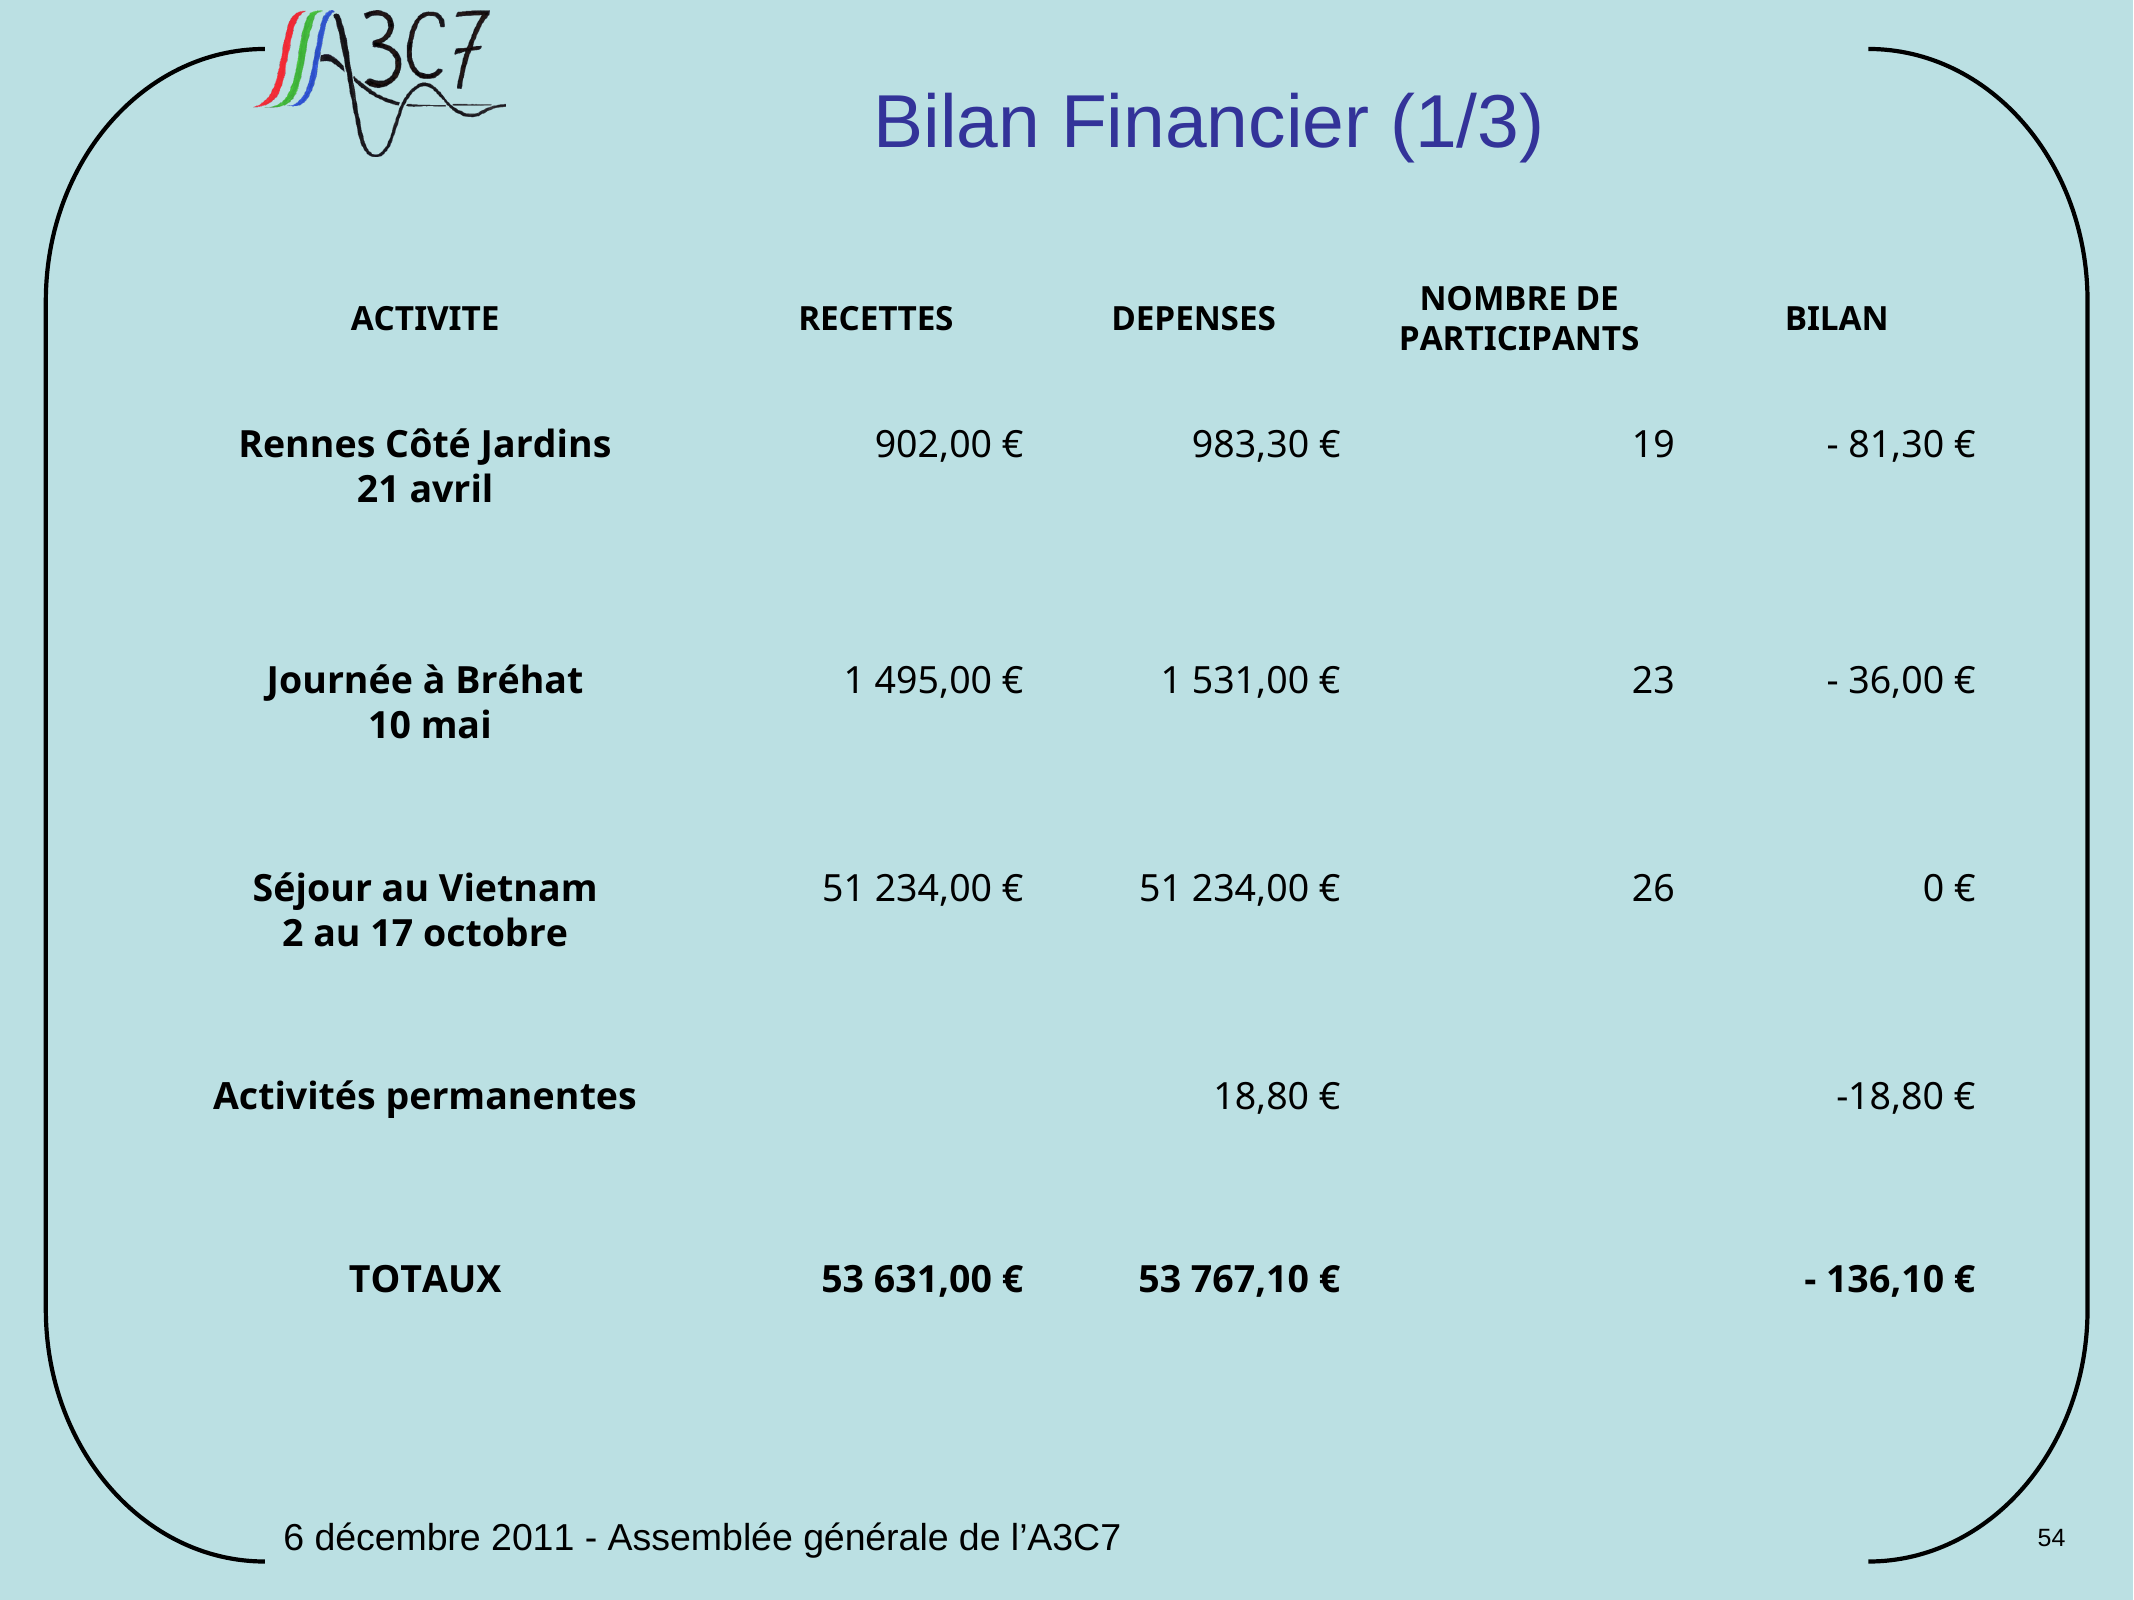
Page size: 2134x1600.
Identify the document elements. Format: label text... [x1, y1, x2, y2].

table_cell 18,80 € [1032, 1064, 1349, 1247]
table_cell 19 [1349, 412, 1683, 647]
table_cell 0 € [1683, 856, 1984, 1064]
table_cell 1 495,00 € [714, 647, 1032, 856]
table_cell TOTAUX [130, 1247, 714, 1464]
table_cell 1 531,00 € [1032, 647, 1349, 856]
table_cell [1349, 1064, 1683, 1247]
table_header RECETTES [714, 222, 1032, 412]
table_cell 983,30 € [1032, 412, 1349, 647]
table_cell 51 234,00 € [1032, 856, 1349, 1064]
table_cell - 81,30 € [1683, 412, 1984, 647]
table_cell -18,80 € [1683, 1064, 1984, 1247]
table_cell 902,00 € [714, 412, 1032, 647]
table_header BILAN [1683, 222, 1984, 412]
table_cell 53 767,10 € [1032, 1247, 1349, 1464]
table_cell 53 631,00 € [714, 1247, 1032, 1464]
table_cell [1349, 1247, 1683, 1464]
table_header ACTIVITE [130, 222, 714, 412]
text_box 6 décembre 2011 - Assemblée générale de l’A3C7 [274, 1512, 1131, 1558]
picture [253, 10, 506, 157]
title Bilan Financier (1/3) [506, 64, 1926, 222]
table_cell Activités permanentes [130, 1064, 714, 1247]
table_cell [714, 1064, 1032, 1247]
table_cell 26 [1349, 856, 1683, 1064]
table_cell Séjour au Vietnam 2 au 17 octobre [130, 856, 714, 1064]
table_cell 23 [1349, 647, 1683, 856]
table_cell - 136,10 € [1683, 1247, 1984, 1464]
table_cell - 36,00 € [1683, 647, 1984, 856]
table_cell 51 234,00 € [714, 856, 1032, 1064]
table_header NOMBRE DE PARTICIPANTS [1349, 222, 1683, 412]
table_cell Rennes Côté Jardins 21 avril [130, 412, 714, 647]
table_cell Journée à Bréhat 10 mai [130, 647, 714, 856]
table_header DEPENSES [1032, 222, 1349, 412]
